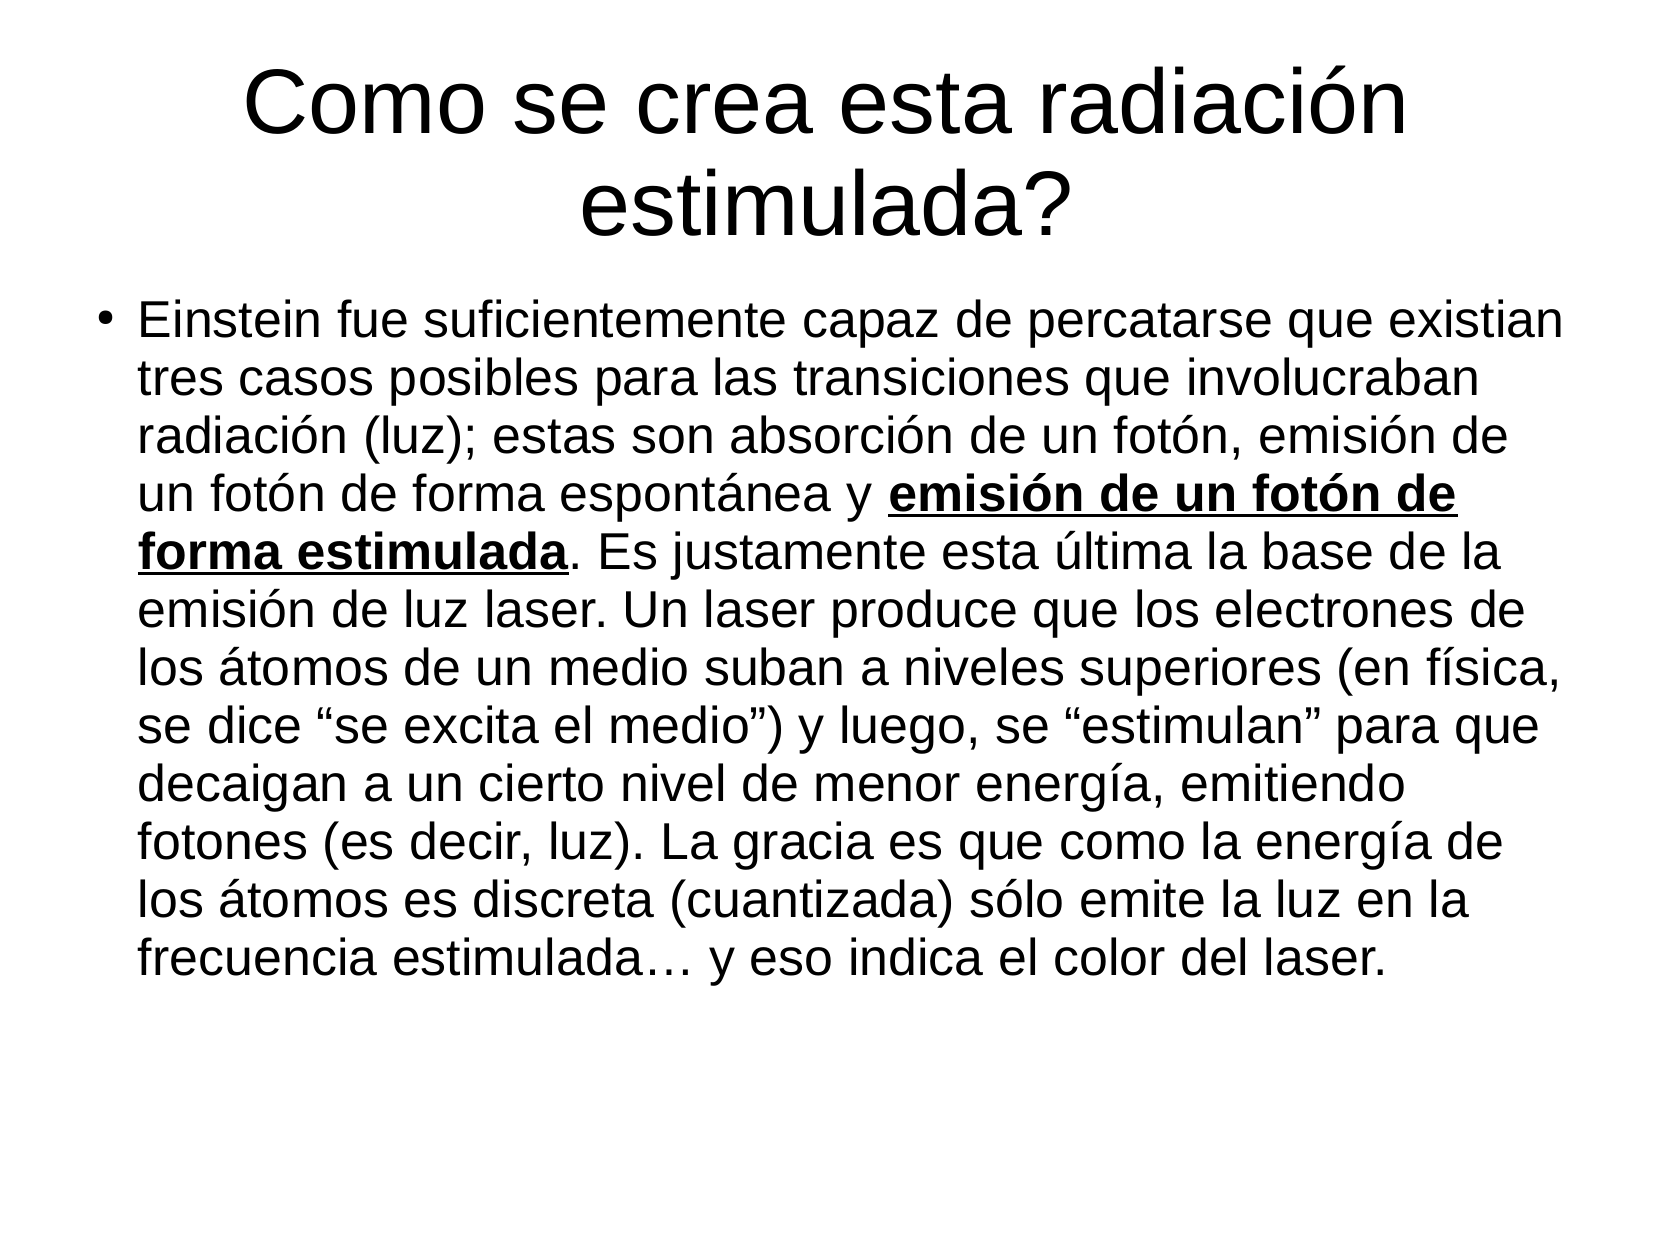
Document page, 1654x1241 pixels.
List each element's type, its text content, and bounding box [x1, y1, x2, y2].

title Como se crea esta radiación estimulada? [82, 49, 1571, 257]
list Einstein fue suficientemente capaz de percatarse que existian tres casos posibles para las transiciones que involucraban radiación (luz); estas son absorción de un fotón, emisión de un fotón de forma espontánea y emisión de un fotón de forma estimulada. Es justamente esta última la base de la emisión de luz laser. Un laser produce que los electrones de los átomos de un medio suban a niveles superiores (en física, se dice “se excita el medio”) y luego, se “estimulan” para que decaigan a un cierto nivel de menor energía, emitiendo fotones (es decir, luz). La gracia es que como la energía de los átomos es discreta (cuantizada) sólo emite la luz en la frecuencia estimulada… y eso indica el color del laser. [82, 290, 1571, 1010]
